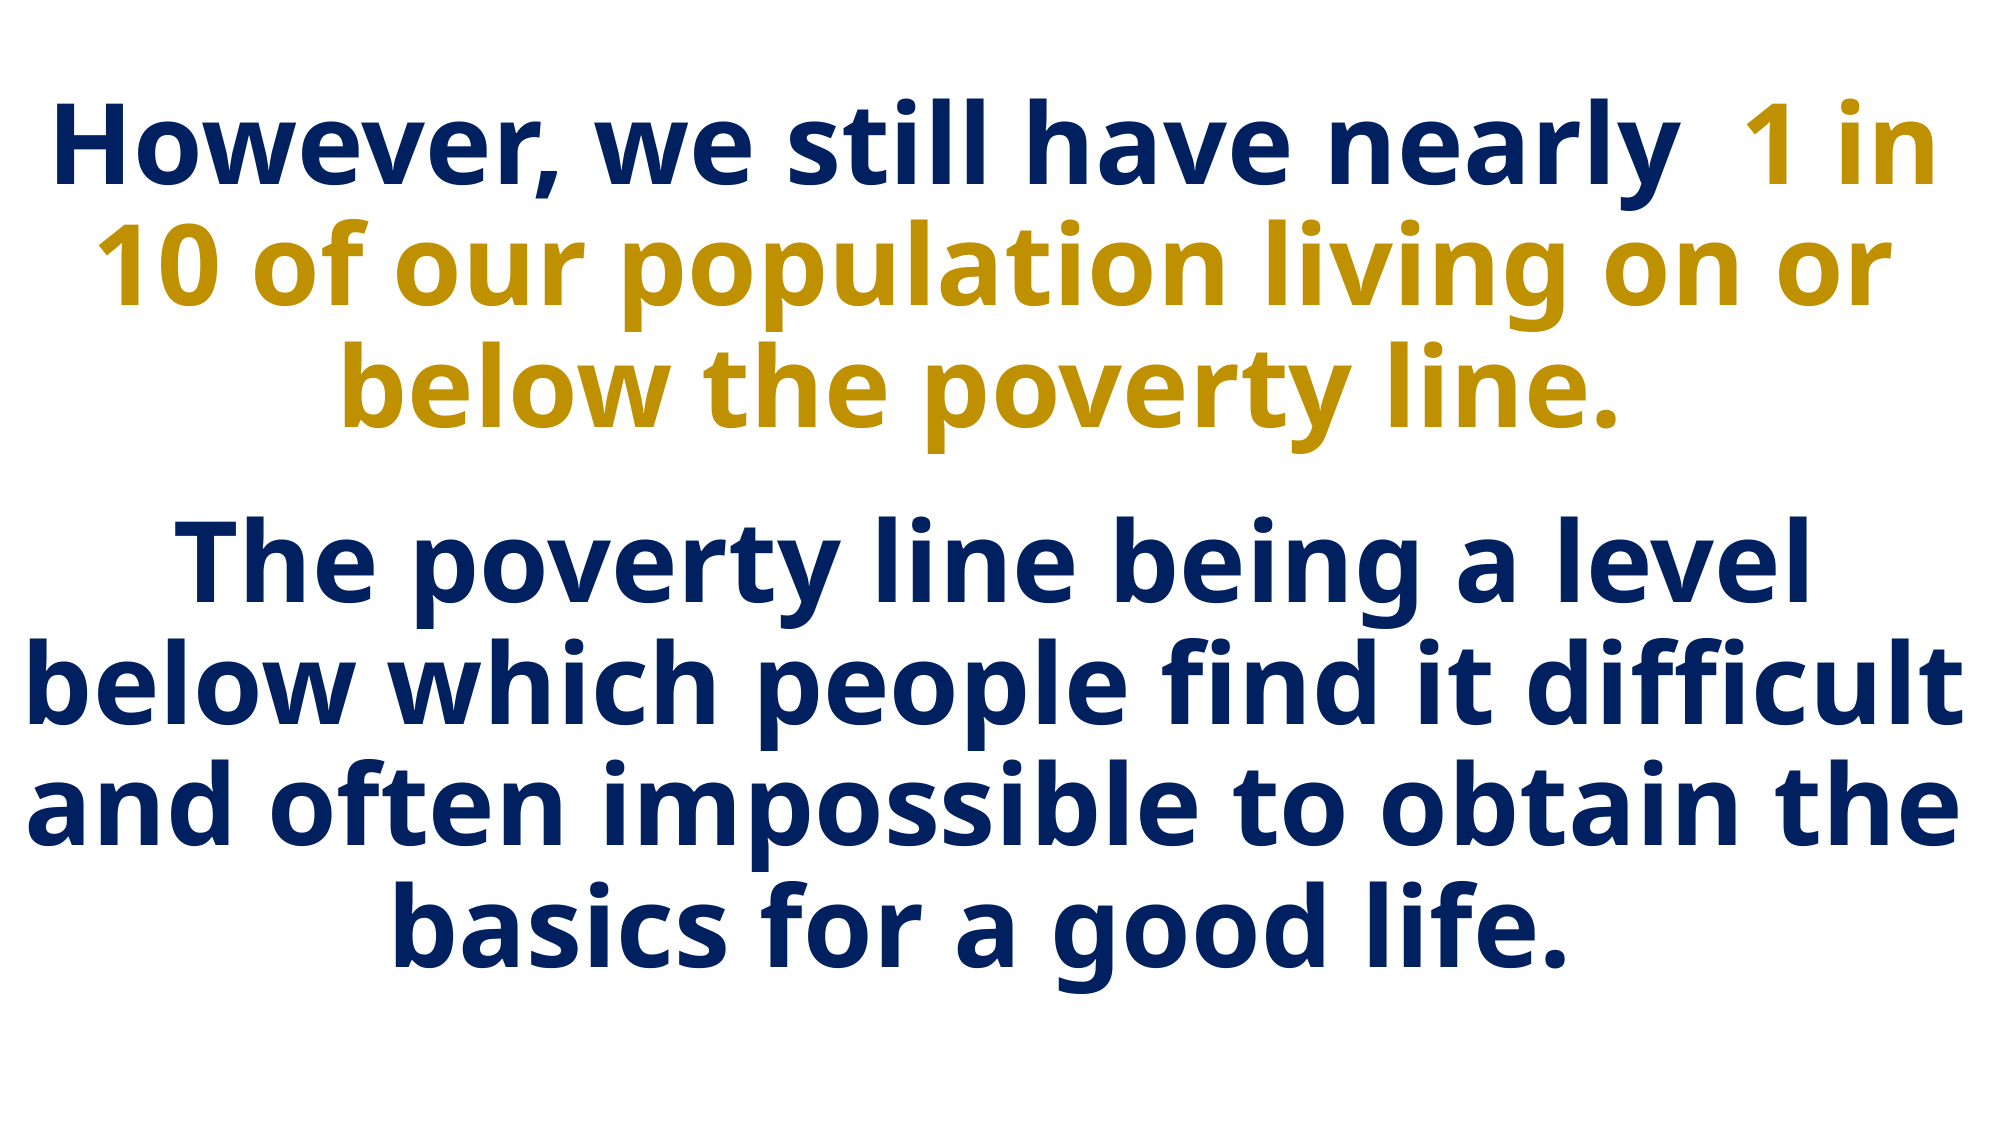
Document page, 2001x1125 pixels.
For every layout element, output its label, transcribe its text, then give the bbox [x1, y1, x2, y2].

title However, we still have nearly 1 in 10 of our population living on or below the poverty line. The poverty line being a level below which people find it difficult and often impossible to obtain the basics for a good life. [0, 0, 2000, 1125]
